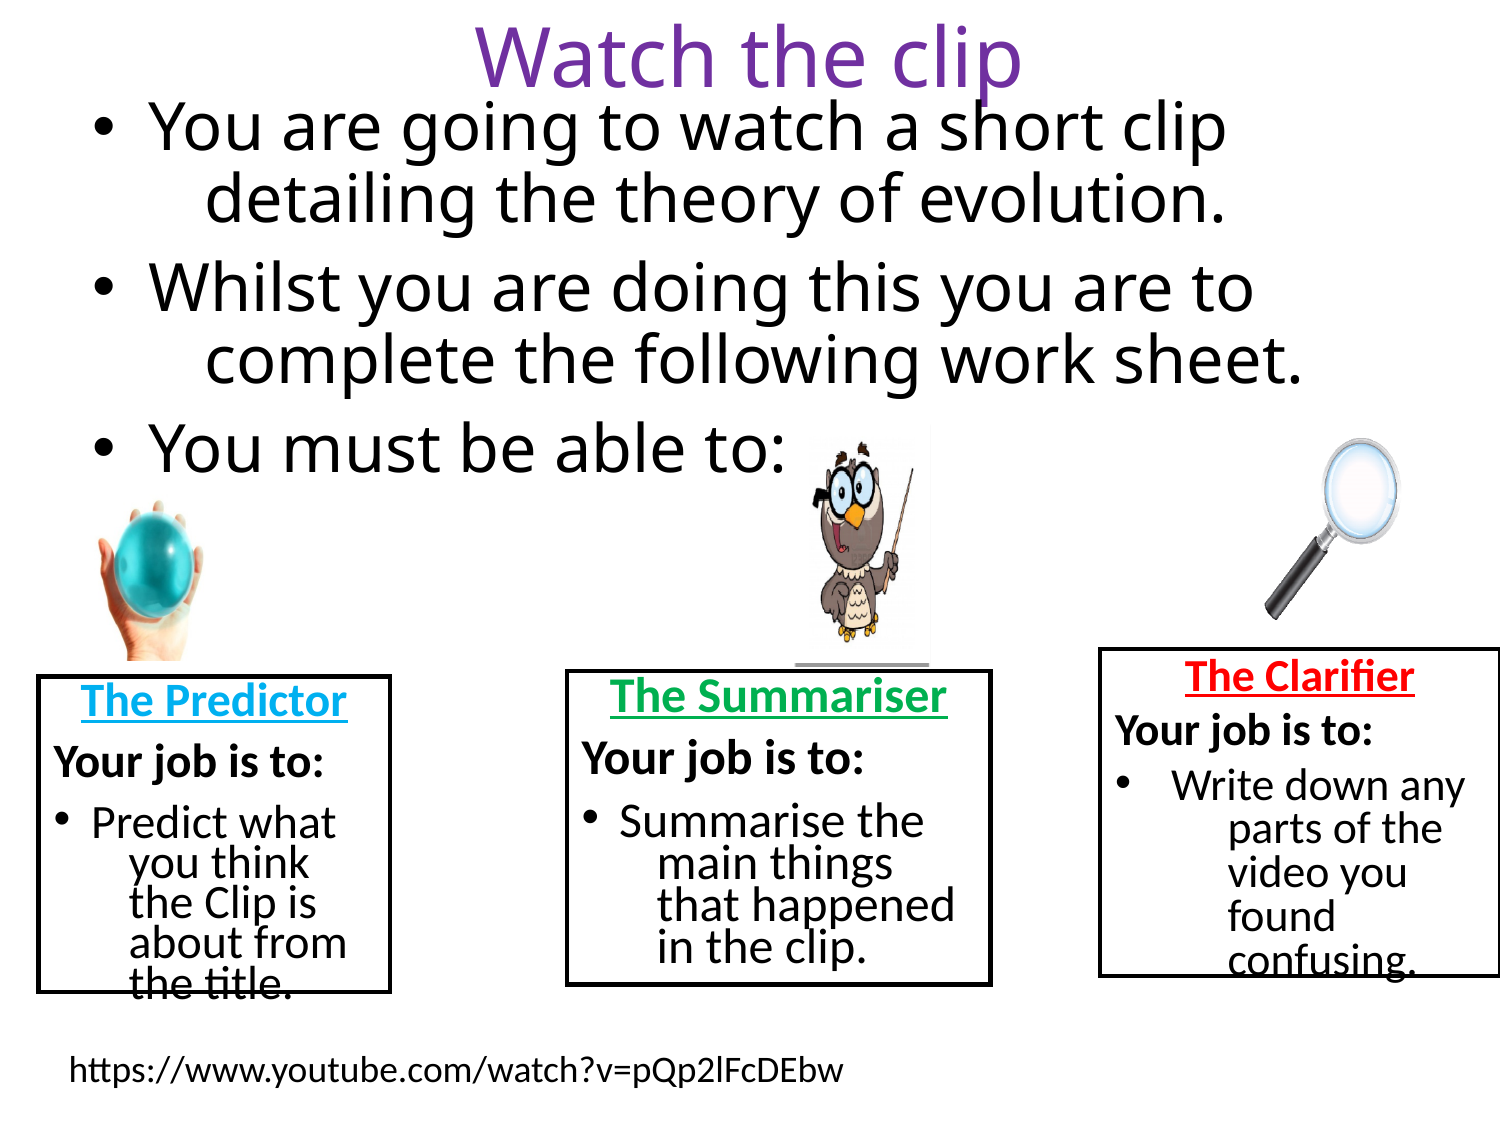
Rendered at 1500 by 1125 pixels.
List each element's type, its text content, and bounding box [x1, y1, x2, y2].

picture [809, 436, 916, 649]
text_box https://www.youtube.com/watch?v=pQp2lFcDEbw [54, 1038, 1300, 1098]
text_box The Summariser Your job is to: Summarise the main things that happened in the clip. [566, 671, 991, 985]
title Watch the clip [75, 0, 1426, 148]
picture [82, 479, 219, 661]
text_box The Predictor Your job is to: Predict what you think the Clip is about from the title. [38, 676, 391, 992]
list You are going to watch a short clip detailing the theory of evolution. Whilst you are doing this you are to complete the following work sheet. You must be able to: [77, 85, 1428, 828]
text_box The Clarifier Your job is to: Write down any parts of the video you found confusing. [1100, 648, 1500, 976]
picture [1257, 429, 1408, 630]
